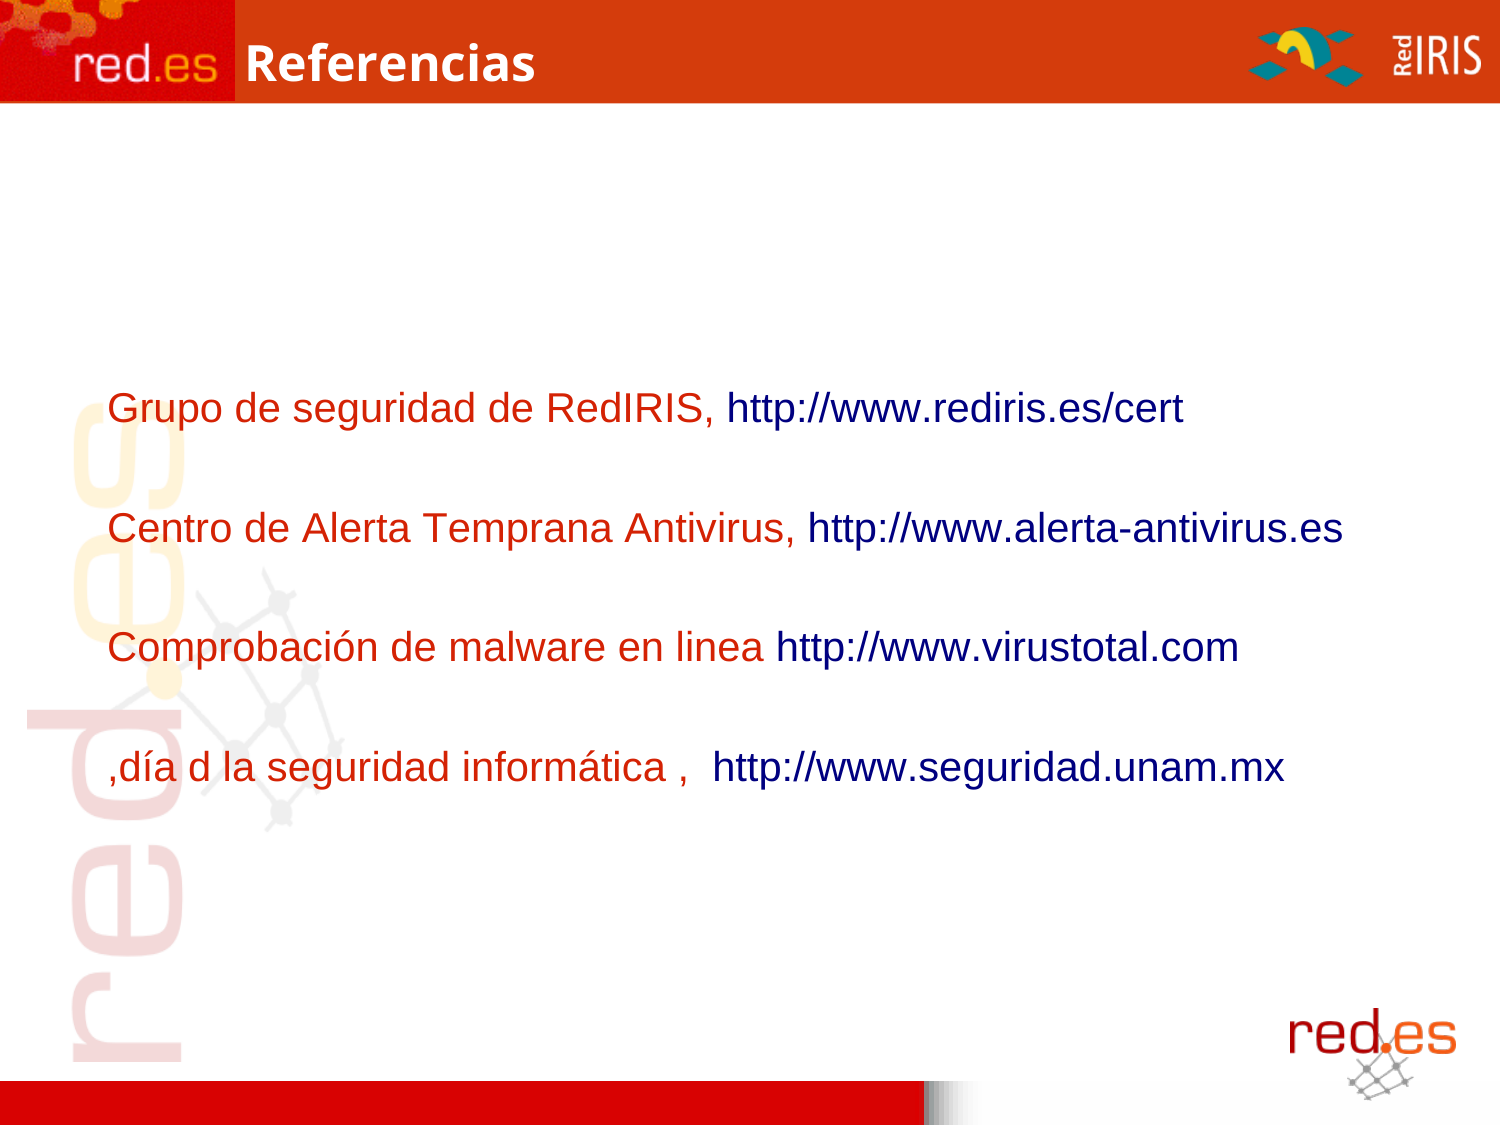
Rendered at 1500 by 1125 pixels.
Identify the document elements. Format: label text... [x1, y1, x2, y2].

picture [1412, 27, 1481, 87]
picture [27, 400, 345, 1062]
picture [0, 1008, 1500, 1125]
title Referencias [244, 0, 1412, 128]
picture [0, 0, 235, 101]
list Grupo de seguridad de RedIRIS, http://www.rediris.es/cert Centro de Alerta Temprana Antivirus, http://www.alerta-antivirus.es Comprobación de malware en linea http://www.virustotal.com ,día d la seguridad informática , http://www.seguridad.unam.mx [75, 262, 1426, 1005]
